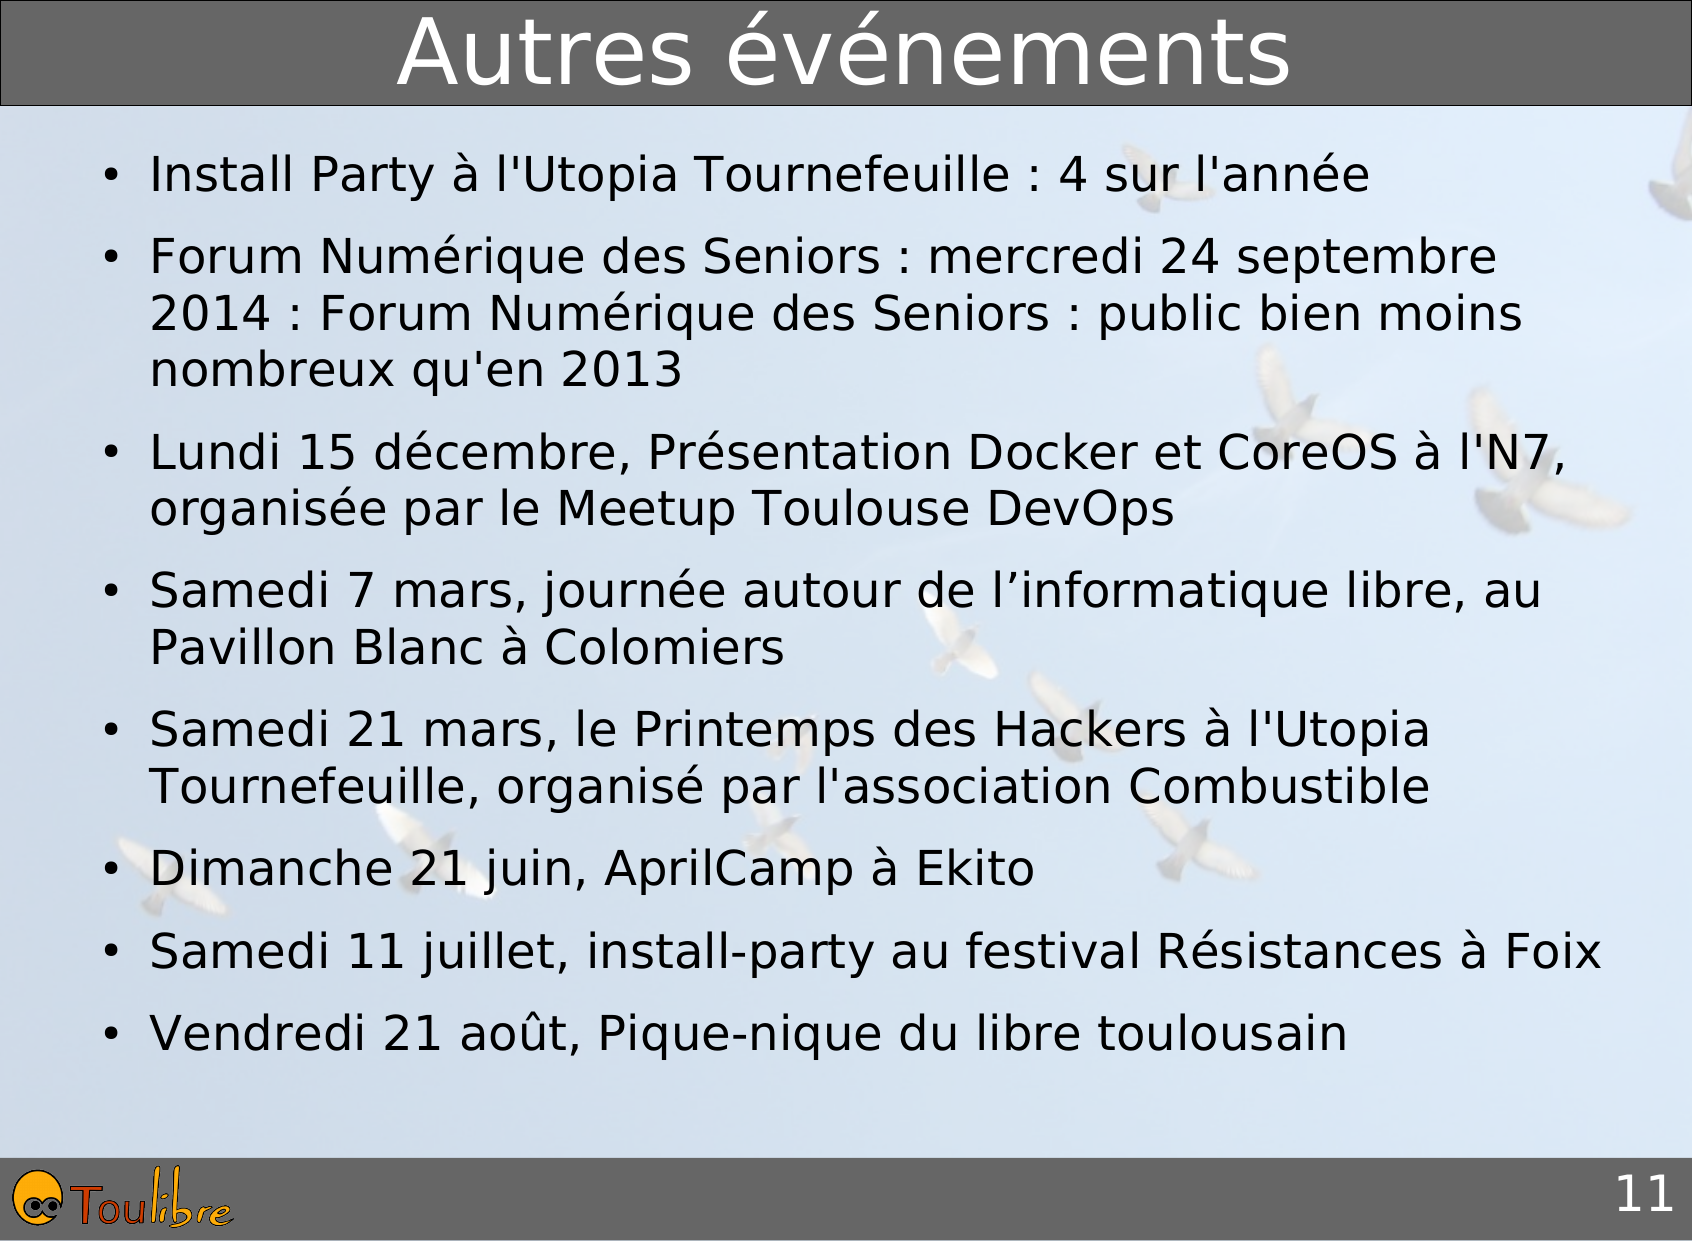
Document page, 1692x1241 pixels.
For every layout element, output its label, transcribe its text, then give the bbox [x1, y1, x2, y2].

title Autres événements [0, 0, 1692, 107]
picture [12, 1165, 234, 1228]
list Install Party à l'Utopia Tournefeuille : 4 sur l'année Forum Numérique des Seniors : mercredi 24 septembre 2014 : Forum Numérique des Seniors : public bien moins nombreux qu'en 2013 Lundi 15 décembre, Présentation Docker et CoreOS à l'N7, organisée par le Meetup Toulouse DevOps Samedi 7 mars, journée autour de l’informatique libre, au Pavillon Blanc à Colomiers Samedi 21 mars, le Printemps des Hackers à l'Utopia Tournefeuille, organisé par l'association Combustible Dimanche 21 juin, AprilCamp à Ekito Samedi 11 juillet, install-party au festival Résistances à Foix Vendredi 21 août, Pique-nique du libre toulousain [84, 146, 1608, 1109]
